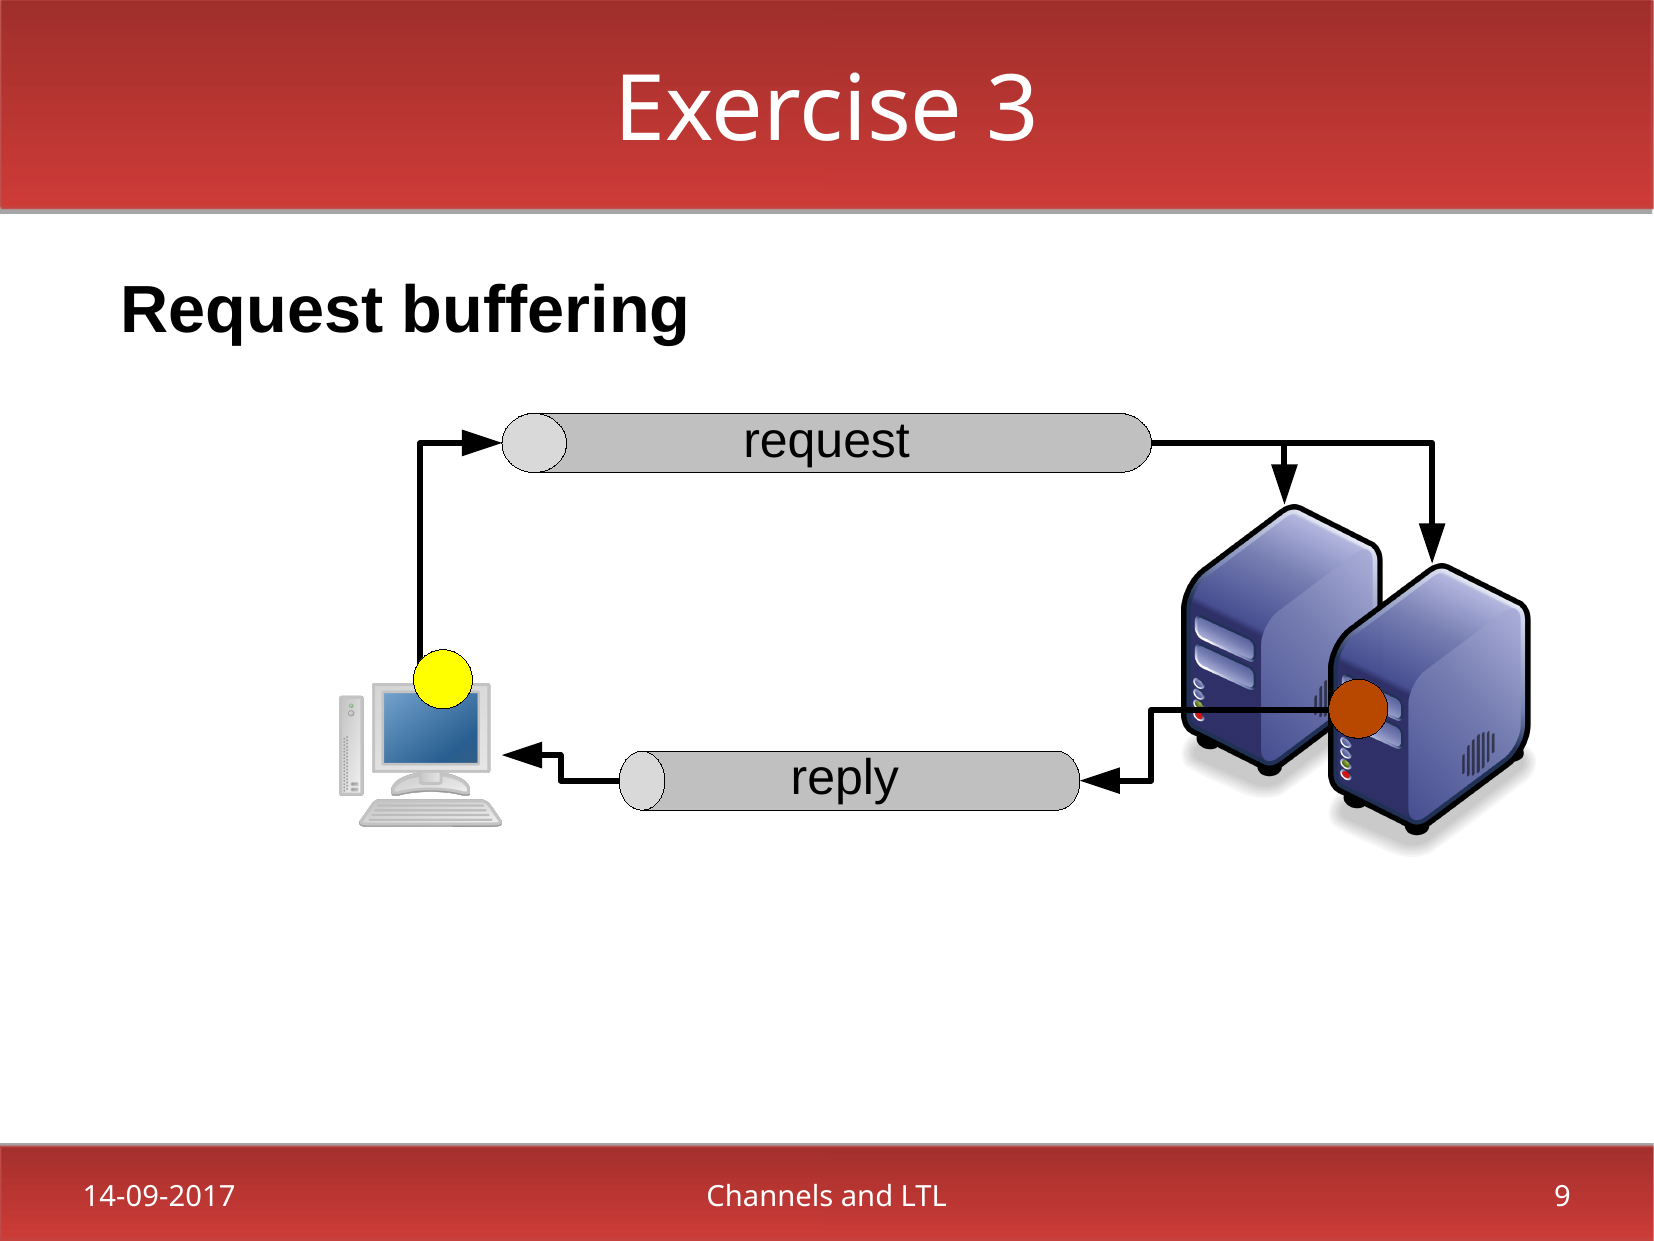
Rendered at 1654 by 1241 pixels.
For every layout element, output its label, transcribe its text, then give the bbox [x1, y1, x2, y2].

text_box [925, 413, 1152, 473]
text_box [540, 413, 728, 473]
text_box Request buffering [105, 264, 707, 354]
title Exercise 3 [59, 31, 1595, 178]
text_box request [728, 405, 925, 476]
text_box [413, 649, 473, 709]
text_box [914, 751, 1080, 811]
picture [0, 1143, 1654, 1241]
picture [339, 683, 502, 827]
table_cell T [502, 413, 567, 473]
picture [0, 0, 1654, 214]
picture [1181, 504, 1536, 857]
text_box reply [775, 741, 914, 813]
text_box [1328, 679, 1388, 739]
table_cell T [619, 751, 665, 811]
text_box [644, 751, 775, 811]
